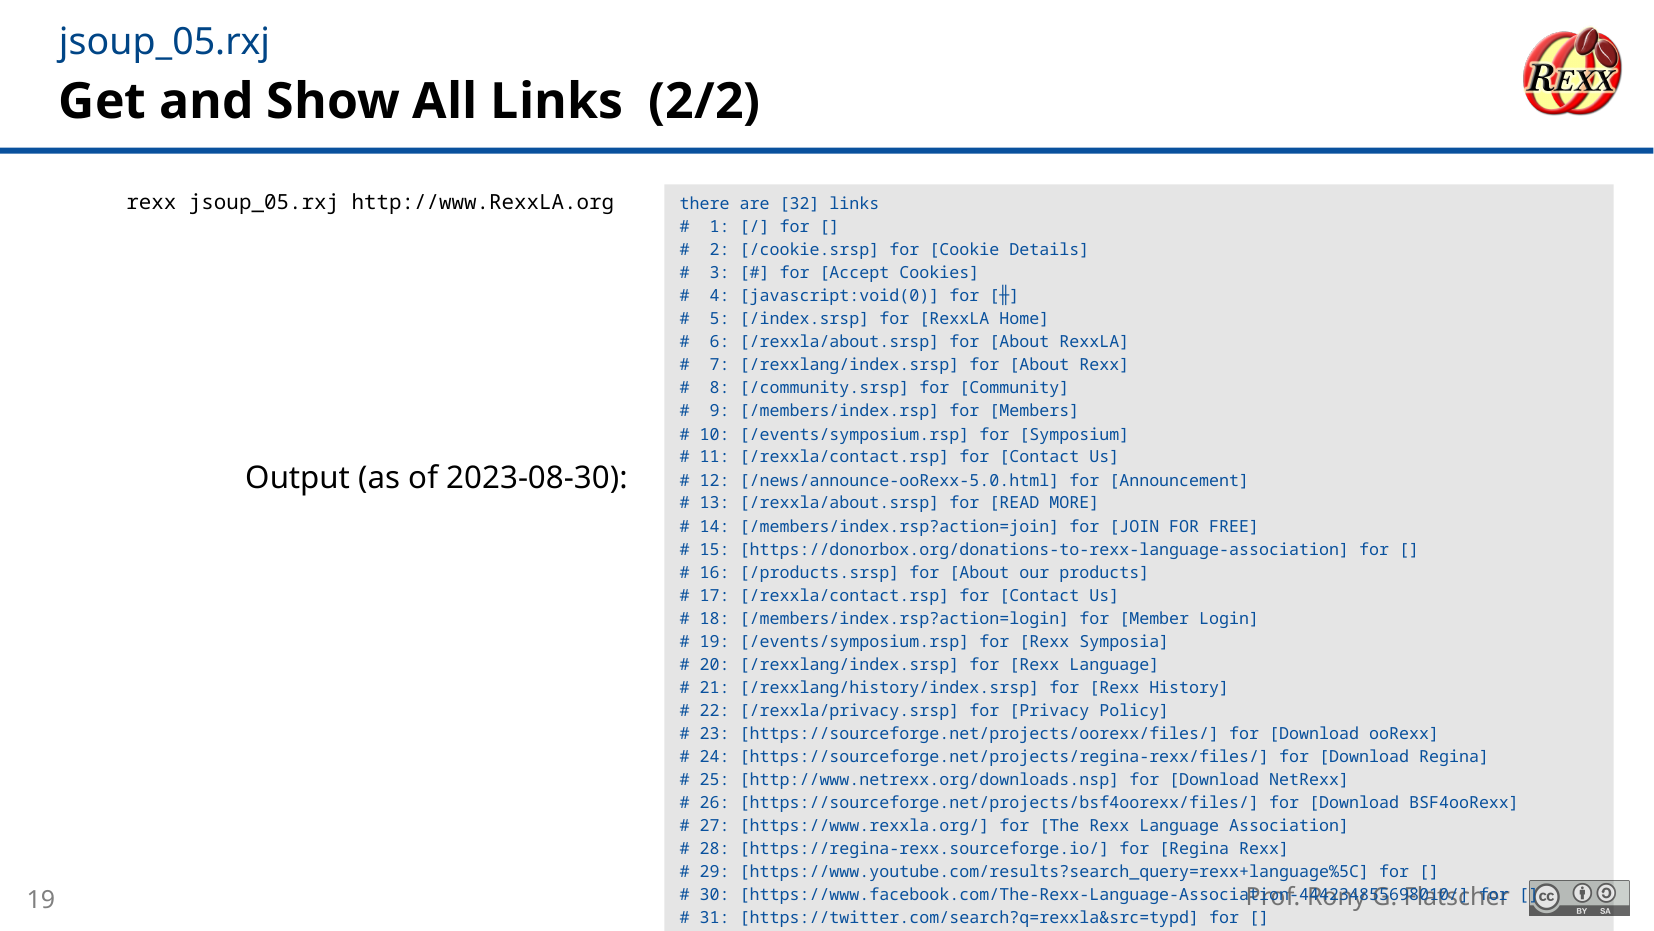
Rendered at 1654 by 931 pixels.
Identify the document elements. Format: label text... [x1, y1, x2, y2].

text_box rexx jsoup_05.rxj http://www.RexxLA.org [111, 180, 868, 223]
title jsoup_05.rxj Get and Show All Links (2/2) [0, 0, 1625, 148]
text_box Output (as of 2023-08-30): [230, 447, 652, 504]
text_box there are [32] links # 1: [/] for [] # 2: [/cookie.srsp] for [Cookie Details] # 3: [#] for [Accept Cookies] # 4: [javascript:void(0)] for [╫] # 5: [/index.srsp] for [RexxLA Home] # 6: [/rexxla/about.srsp] for [About RexxLA] # 7: [/rexxlang/index.srsp] for [About Rexx] # 8: [/community.srsp] for [Community] # 9: [/members/index.rsp] for [Members] # 10: [/events/symposium.rsp] for [Symposium] # 11: [/rexxla/contact.rsp] for [Contact Us] # 12: [/news/announce-ooRexx-5.0.html] for [Announcement] # 13: [/rexxla/about.srsp] for [READ MORE] # 14: [/members/index.rsp?action=join] for [JOIN FOR FREE] # 15: [https://donorbox.org/donations-to-rexx-language-association] for [] # 16: [/products.srsp] for [About our products] # 17: [/rexxla/contact.rsp] for [Contact Us] # 18: [/members/index.rsp?action=login] for [Member Login] # 19: [/events/symposium.rsp] for [Rexx Symposia] # 20: [/rexxlang/index.srsp] for [Rexx Language] # 21: [/rexxlang/history/index.srsp] for [Rexx History] # 22: [/rexxla/privacy.srsp] for [Privacy Policy] # 23: [https://sourceforge.net/projects/oorexx/files/] for [Download ooRexx] # 24: [https://sourceforge.net/projects/regina-rexx/files/] for [Download Regina] # 25: [http://www.netrexx.org/downloads.nsp] for [Download NetRexx] # 26: [https://sourceforge.net/projects/bsf4oorexx/files/] for [Download BSF4ooRexx] # 27: [https://www.rexxla.org/] for [The Rexx Language Association] # 28: [https://regina-rexx.sourceforge.io/] for [Regina Rexx] # 29: [https://www.youtube.com/results?search_query=rexx+language%5C] for [] # 30: [https://www.facebook.com/The-Rexx-Language-Association-444234855698010/] for [] # 31: [https://twitter.com/search?q=rexxla&src=typd] for [] # 32: [https://www.facebook.com/ooRexx/] for [] [664, 184, 1614, 917]
